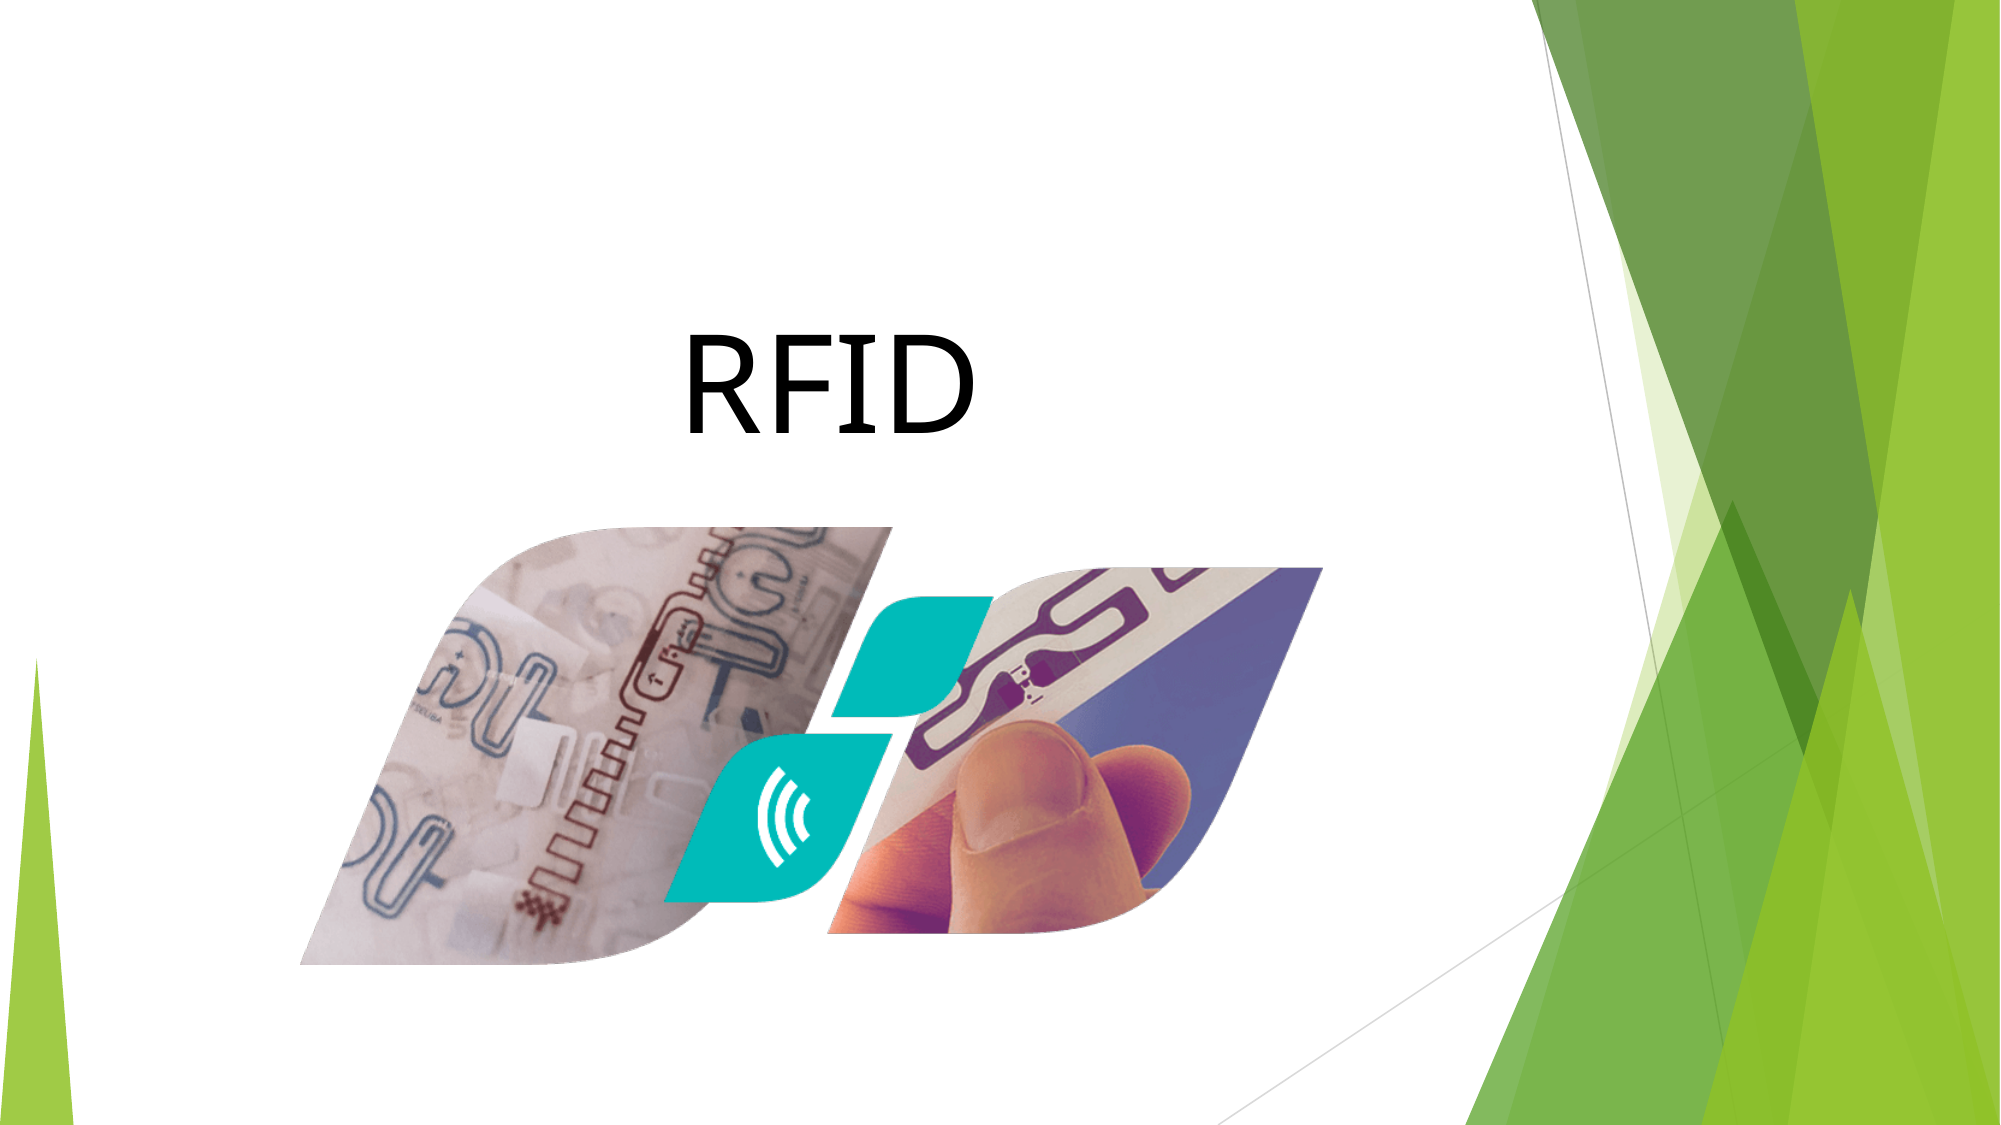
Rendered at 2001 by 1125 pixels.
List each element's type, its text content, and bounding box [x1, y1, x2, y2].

picture [300, 527, 1323, 965]
text_box RFID [663, 289, 1142, 469]
